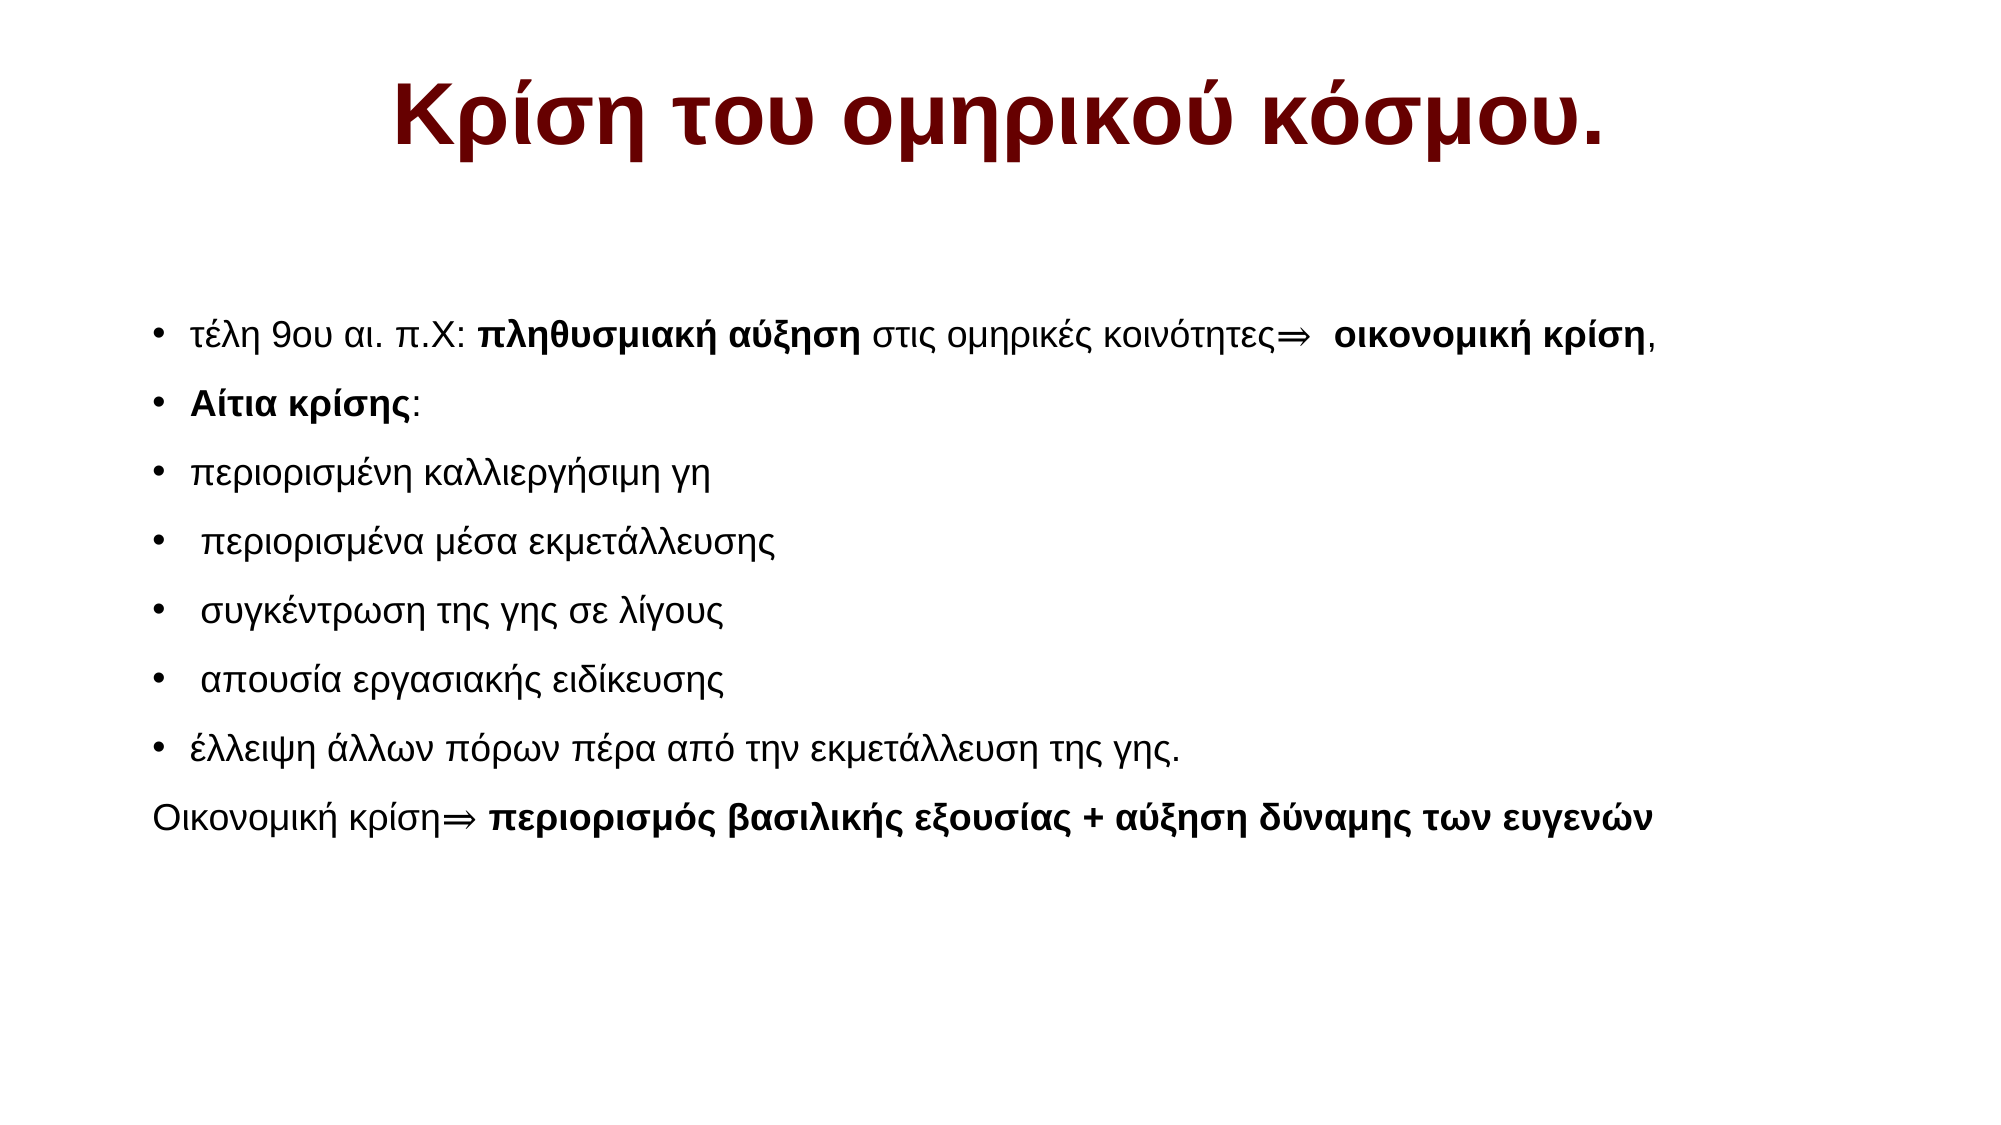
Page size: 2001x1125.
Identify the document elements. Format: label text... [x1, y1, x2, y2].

list τέλη 9ου αι. π.Χ: πληθυσμιακή αύξηση στις ομηρικές κοινότητες⇒ οικονομική κρίση, Αίτια κρίσης: περιορισμένη καλλιεργήσιμη γη περιορισμένα μέσα εκμετάλλευσης συγκέντρωση της γης σε λίγους απουσία εργασιακής ειδίκευσης έλλειψη άλλων πόρων πέρα από την εκμετάλλευση της γης. Οικονομική κρίση⇒ περιορισμός βασιλικής εξουσίας + αύξηση δύναμης των ευγενών [137, 299, 1863, 1014]
title Κρίση του ομηρικού κόσμου. [137, 59, 1863, 278]
